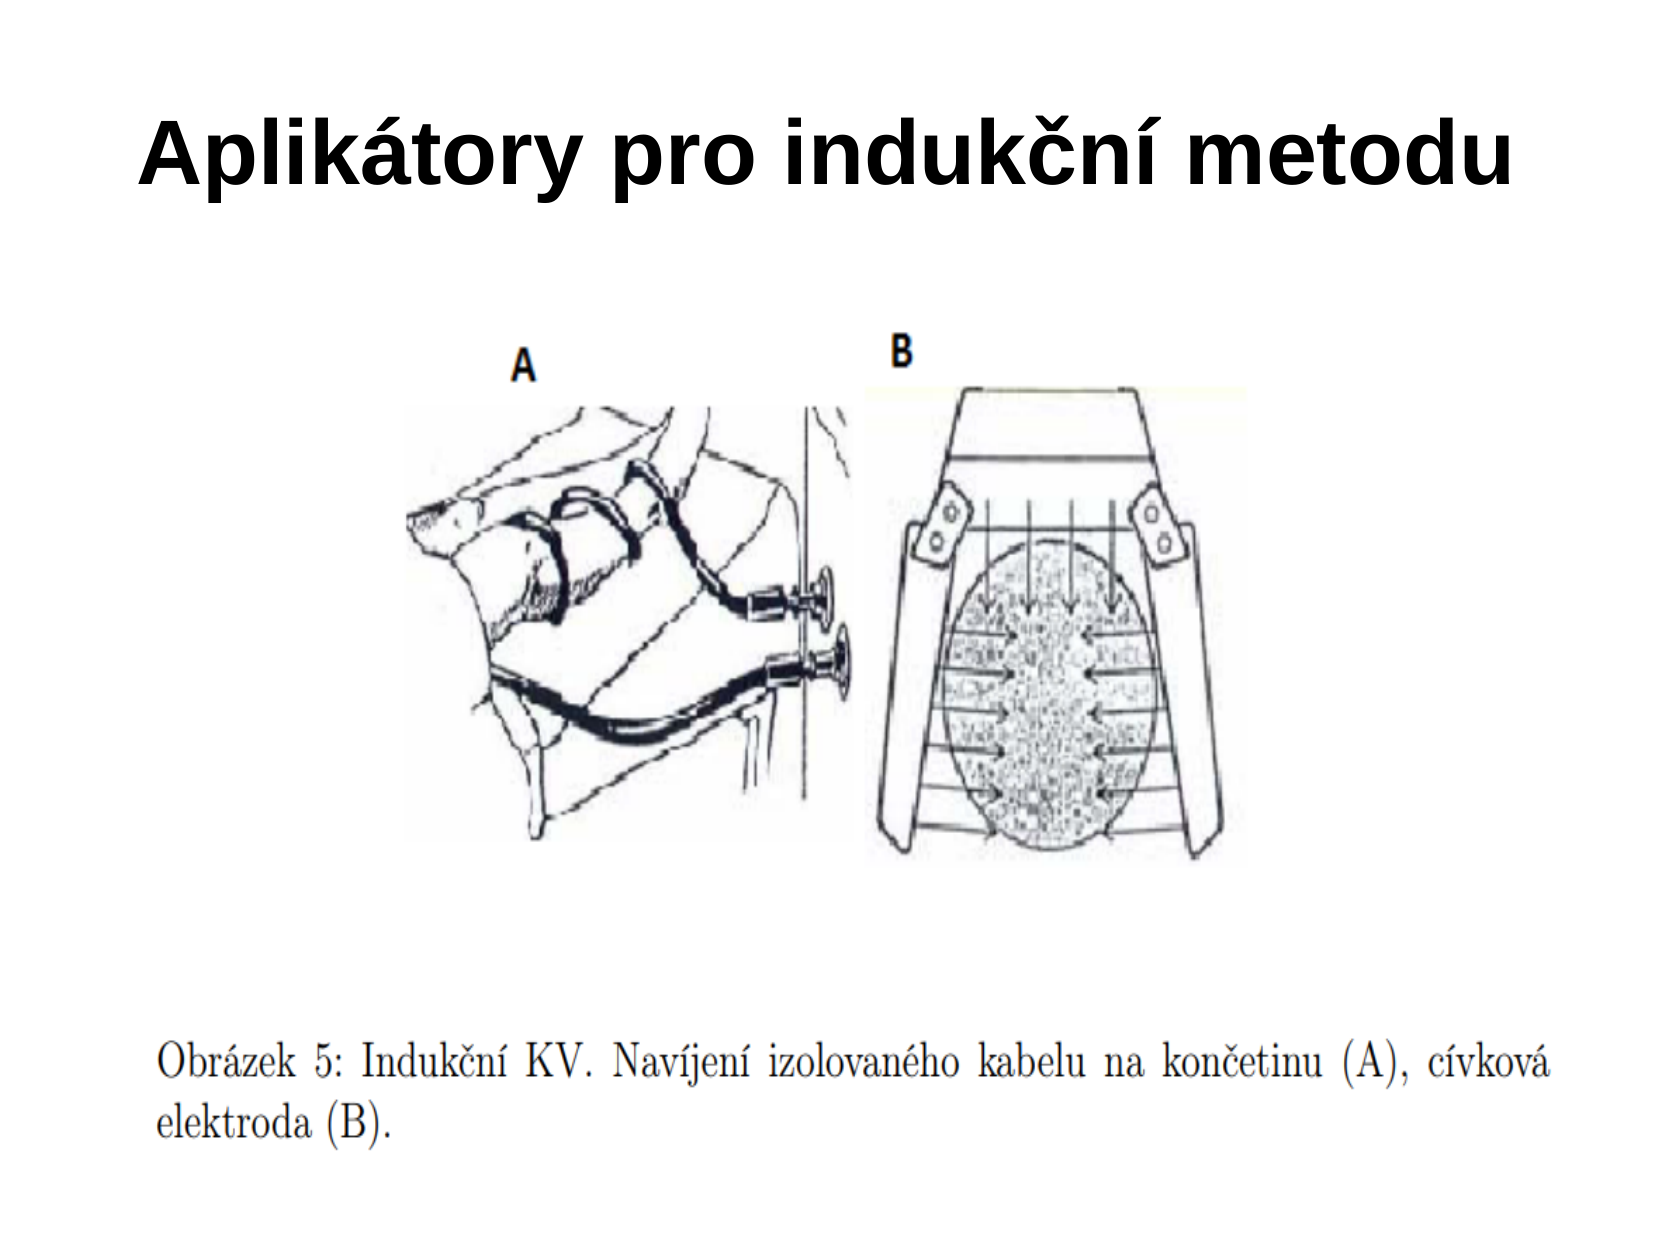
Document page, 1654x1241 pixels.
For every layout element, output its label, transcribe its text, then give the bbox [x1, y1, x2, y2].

title Aplikátory pro indukční metodu [82, 49, 1571, 257]
picture [141, 236, 1560, 1170]
